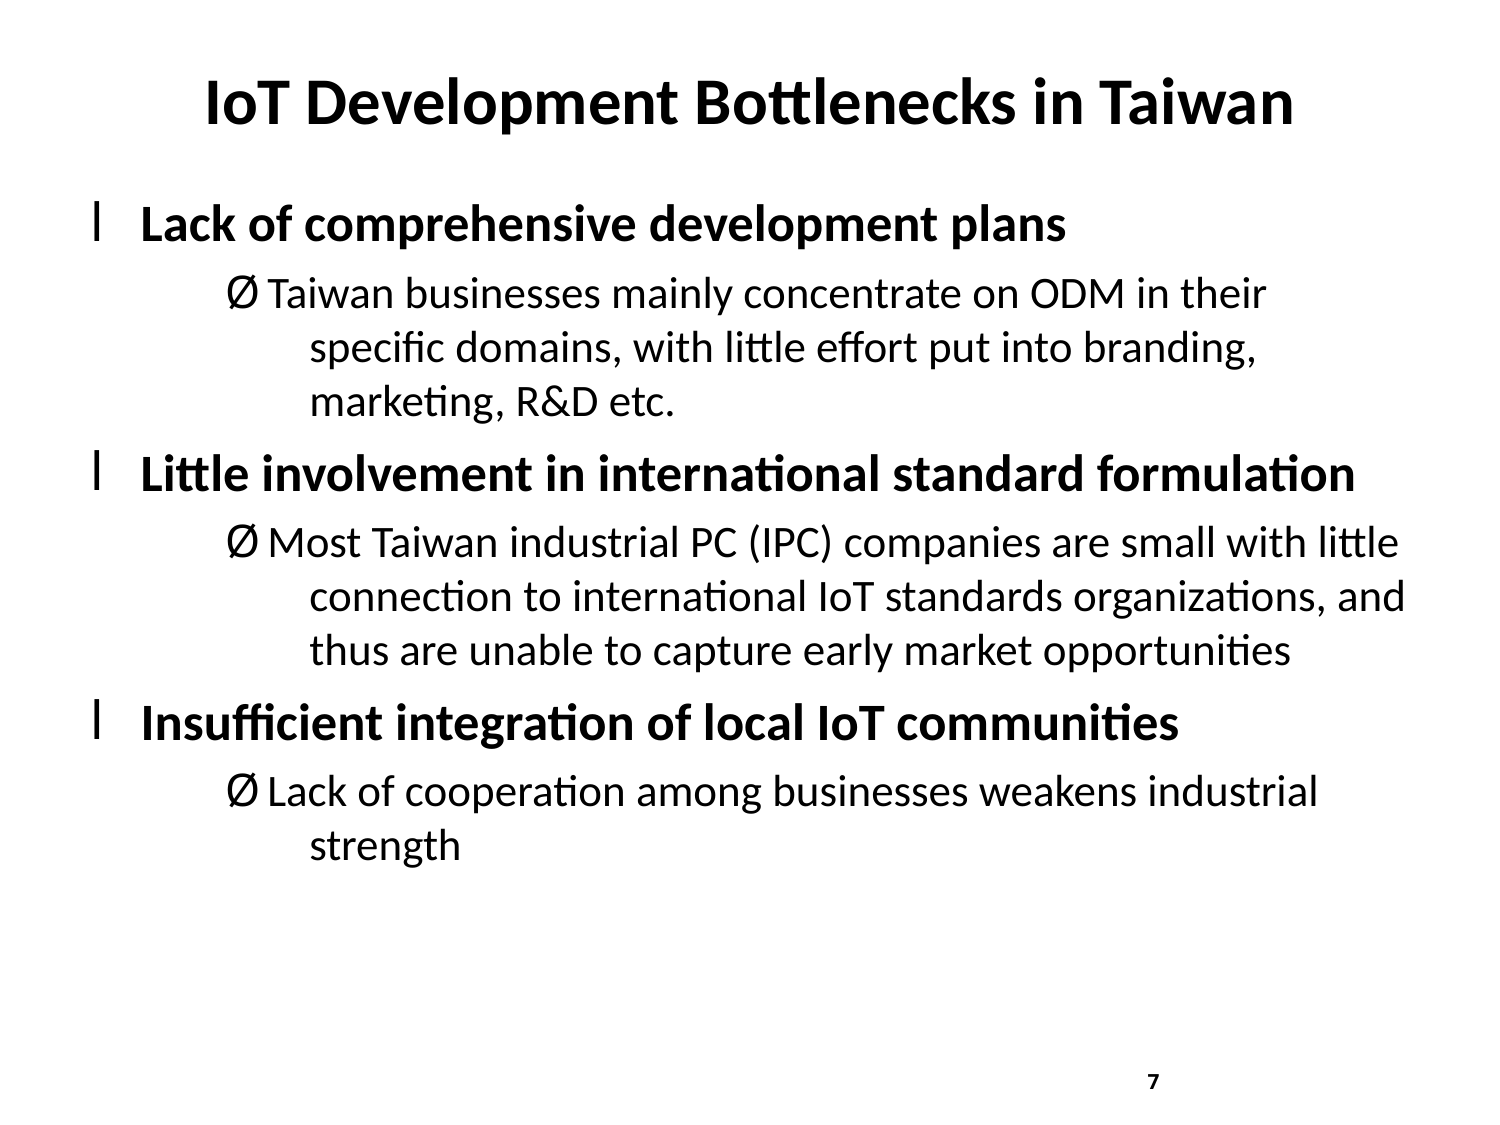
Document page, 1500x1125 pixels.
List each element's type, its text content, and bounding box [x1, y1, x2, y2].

list Lack of comprehensive development plans Taiwan businesses mainly concentrate on ODM in their specific domains, with little effort put into branding, marketing, R&D etc. Little involvement in international standard formulation Most Taiwan industrial PC (IPC) companies are small with little connection to international IoT standards organizations, and thus are unable to capture early market opportunities Insufficient integration of local IoT communities Lack of cooperation among businesses weakens industrial strength [75, 182, 1426, 925]
title IoT Development Bottlenecks in Taiwan [75, 10, 1426, 182]
text_box 7 [1132, 1052, 1483, 1113]
